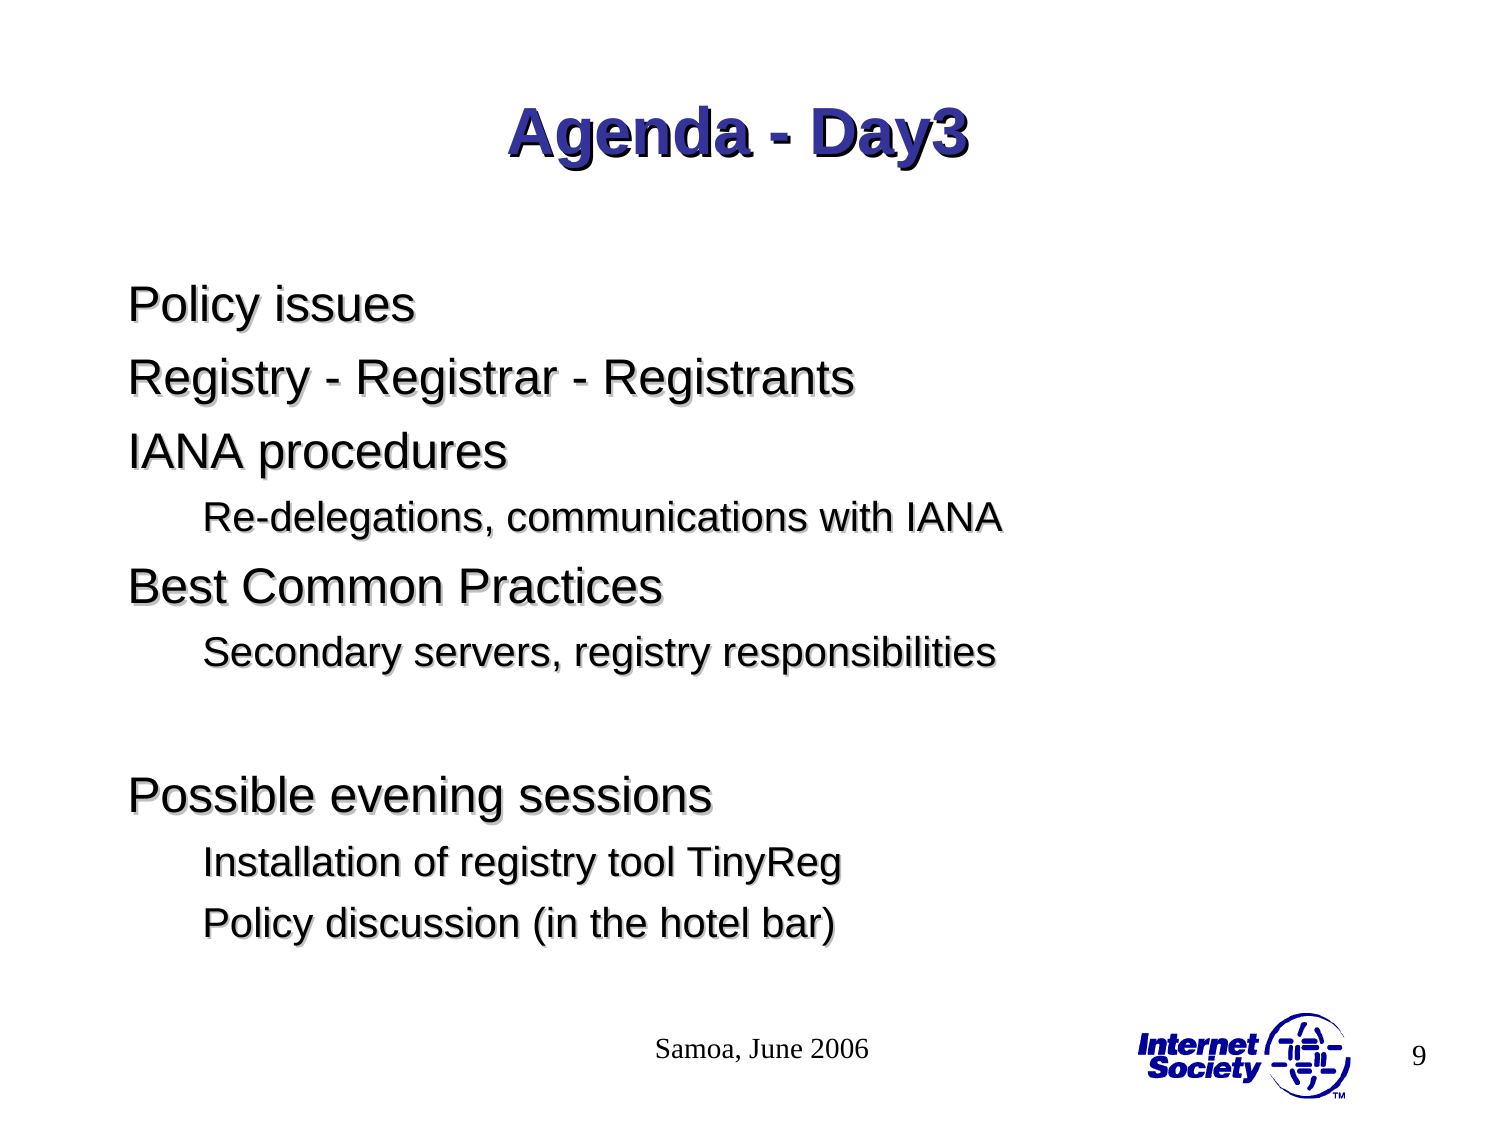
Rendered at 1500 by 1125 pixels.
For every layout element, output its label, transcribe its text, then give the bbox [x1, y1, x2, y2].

list Policy issues Registry - Registrar - Registrants IANA procedures Re-delegations, communications with IANA Best Common Practices Secondary servers, registry responsibilities Possible evening sessions Installation of registry tool TinyReg Policy discussion (in the hotel bar) [112, 262, 1388, 1001]
title Agenda - Day3 [99, 37, 1375, 225]
picture [1137, 1012, 1351, 1099]
